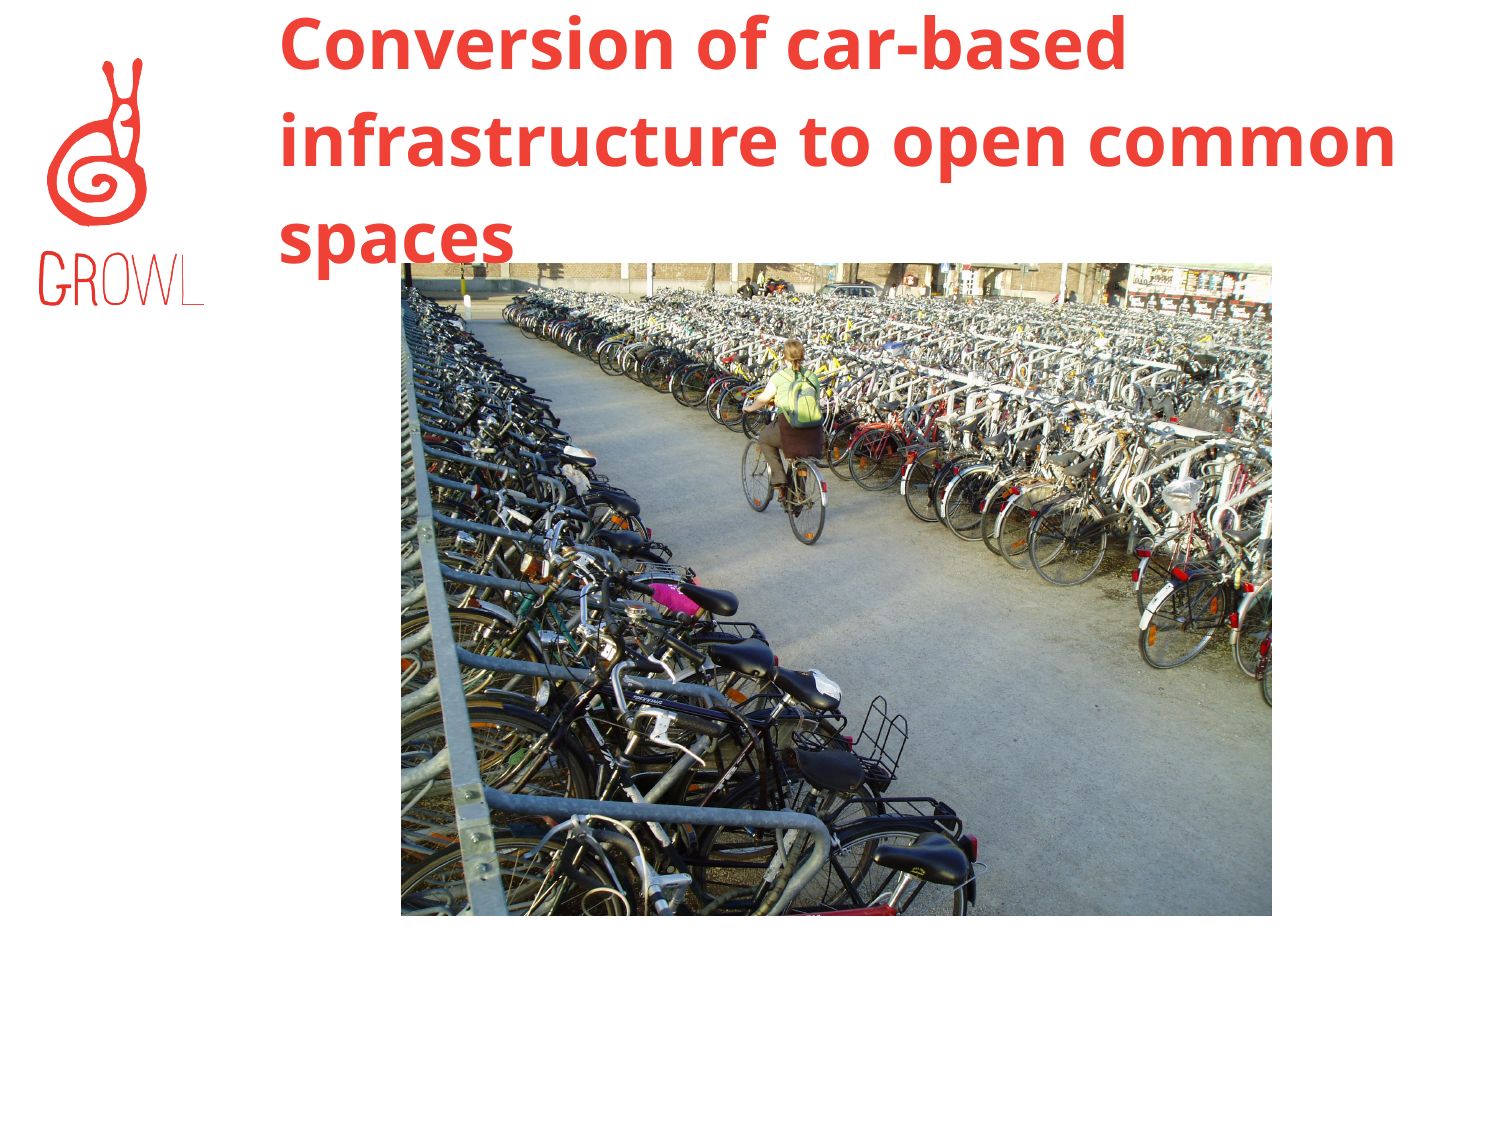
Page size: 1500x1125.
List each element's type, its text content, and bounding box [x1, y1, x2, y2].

picture [39, 58, 204, 306]
picture [401, 263, 1272, 916]
title Conversion of car-based infrastructure to open common spaces [278, 18, 1425, 259]
